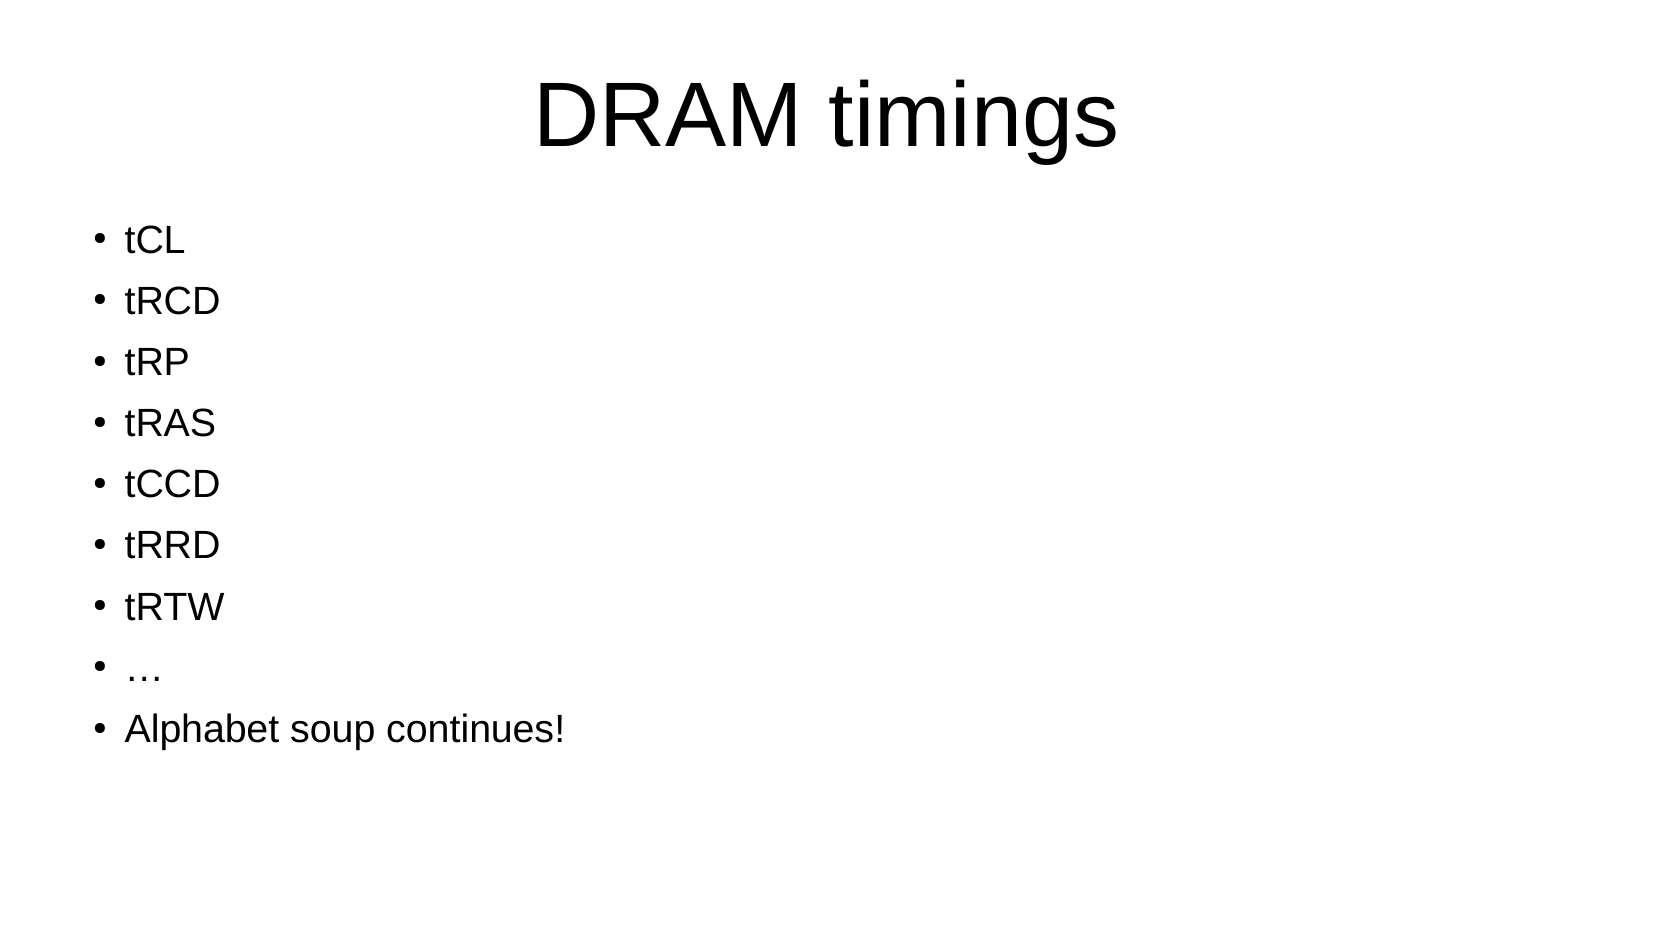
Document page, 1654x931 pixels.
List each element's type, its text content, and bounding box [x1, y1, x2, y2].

title DRAM timings [82, 37, 1571, 193]
list tCL tRCD tRP tRAS tCCD tRRD tRTW … Alphabet soup continues! [82, 217, 1571, 758]
